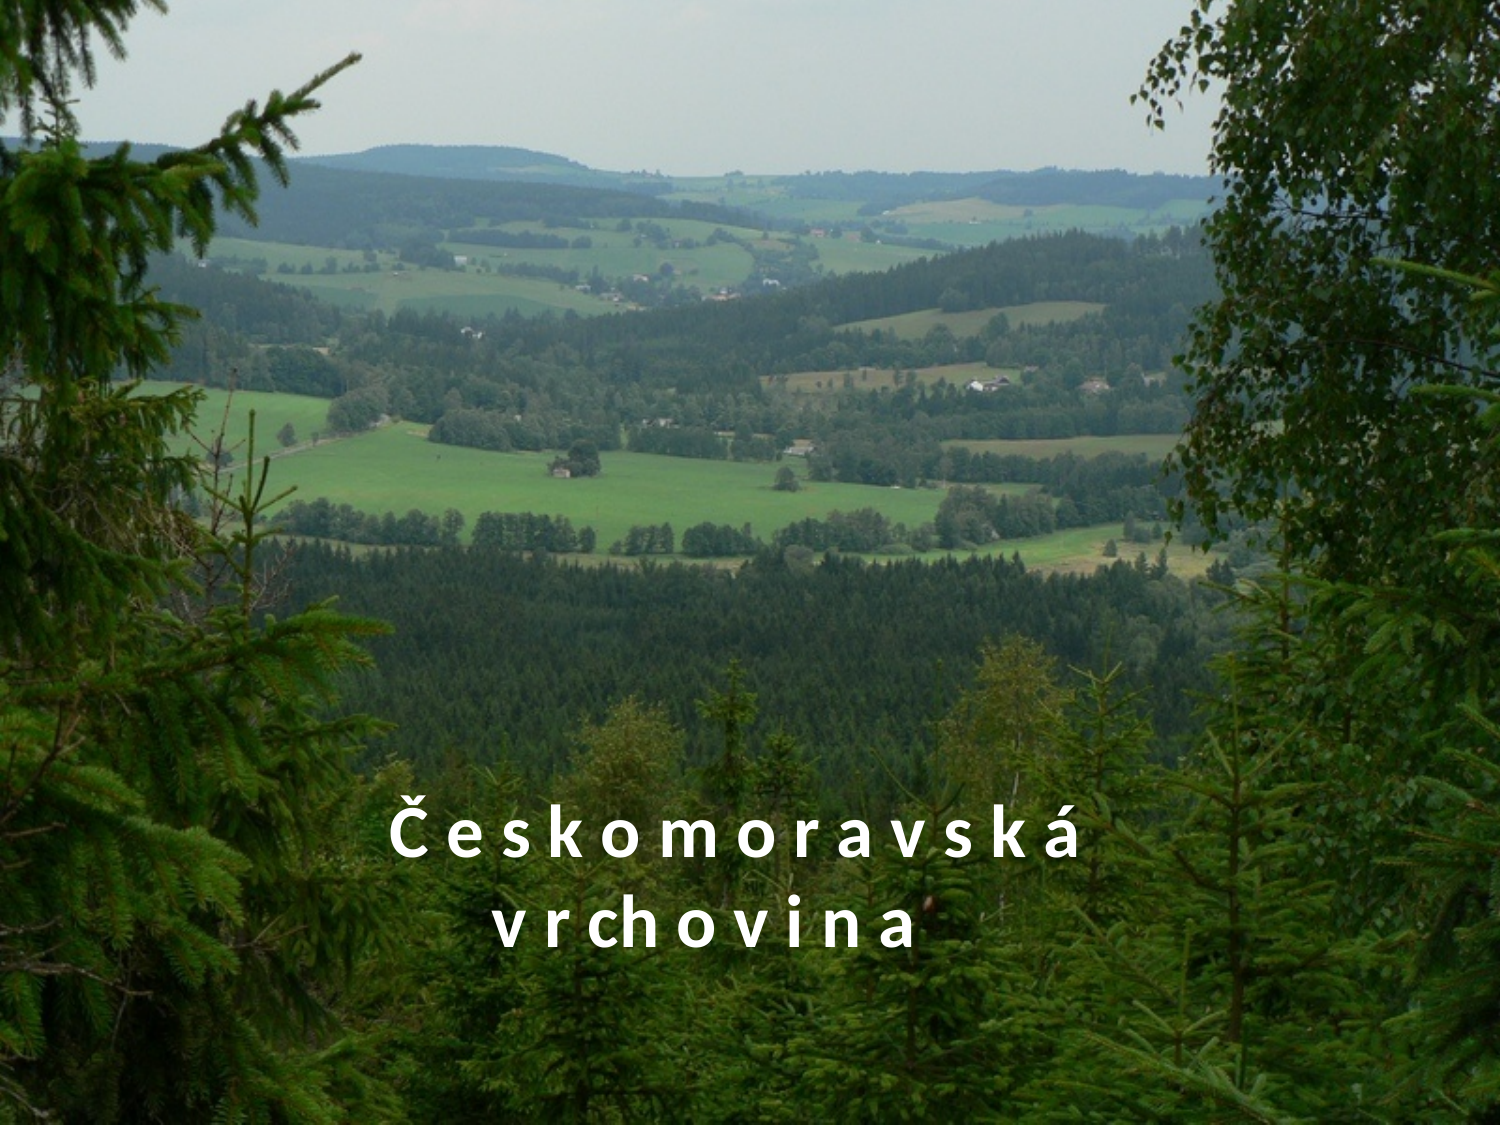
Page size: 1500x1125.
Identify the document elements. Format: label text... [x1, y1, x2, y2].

picture [0, 0, 1500, 1125]
text_box Č e s k o m o r a v s k á v r ch o v i n a [375, 774, 1096, 971]
